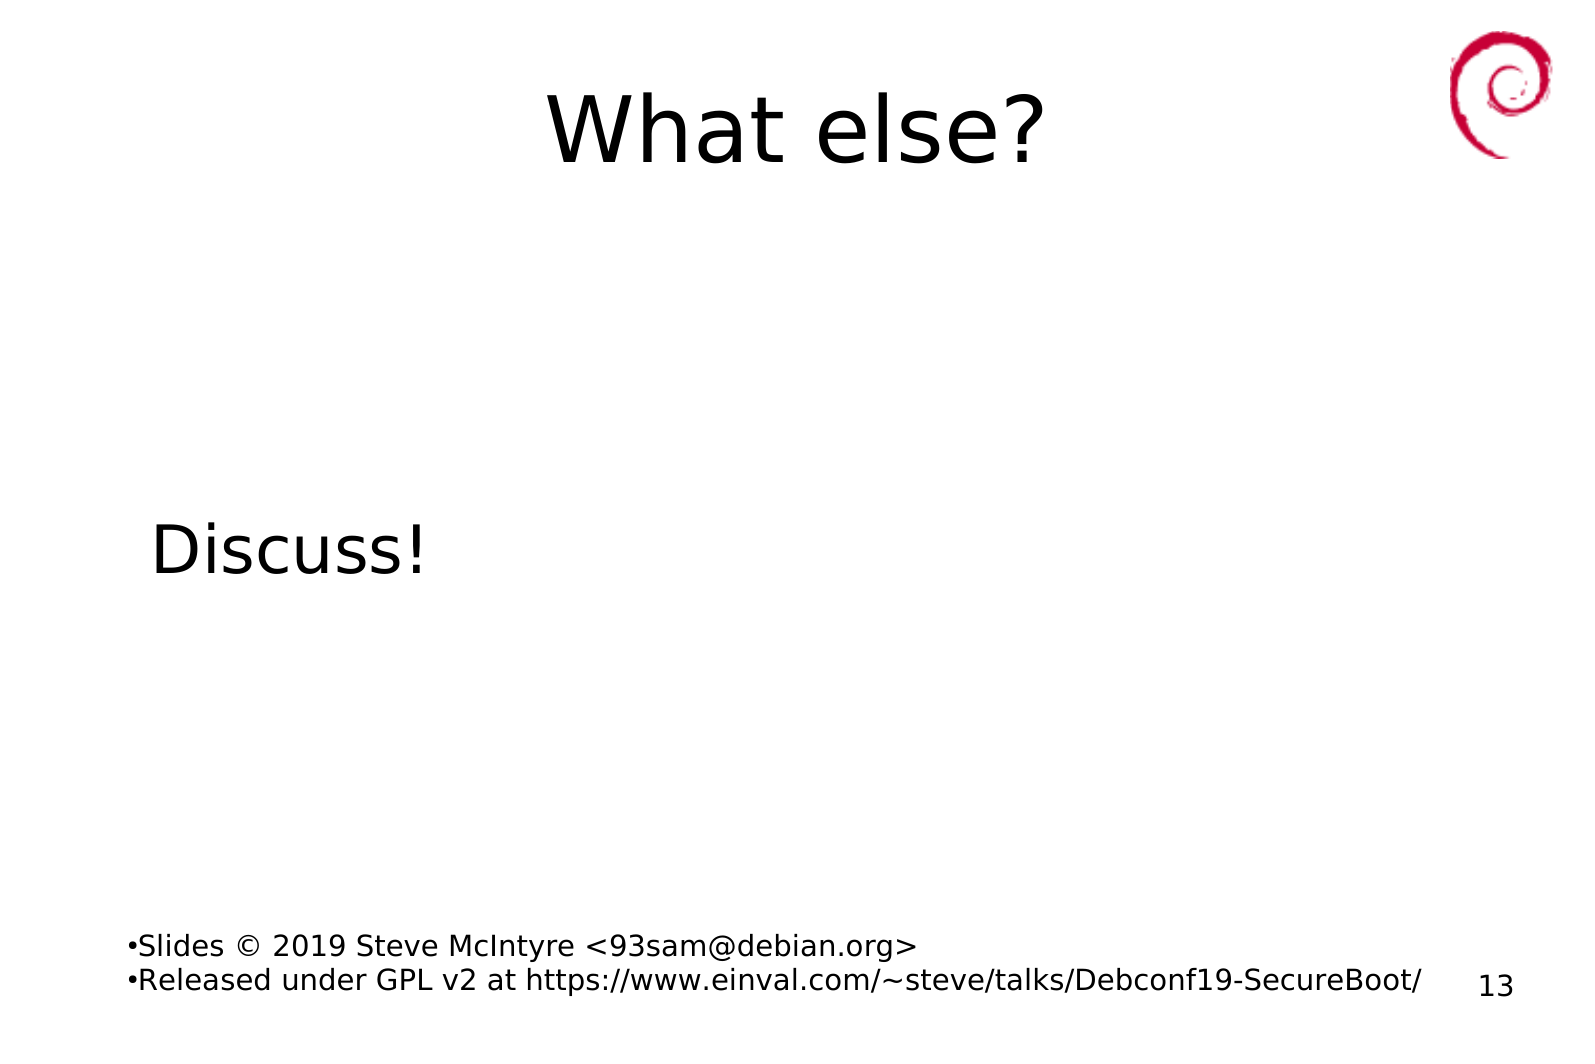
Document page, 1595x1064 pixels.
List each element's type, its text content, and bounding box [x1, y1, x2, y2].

text_box Slides © 2019 Steve McIntyre <93sam@debian.org> Released under GPL v2 at https://www.einval.com/~steve/talks/Debconf19-SecureBoot/ [113, 921, 1486, 1006]
picture [1450, 31, 1555, 159]
title What else? [79, 42, 1515, 220]
list Discuss! [79, 248, 1515, 951]
